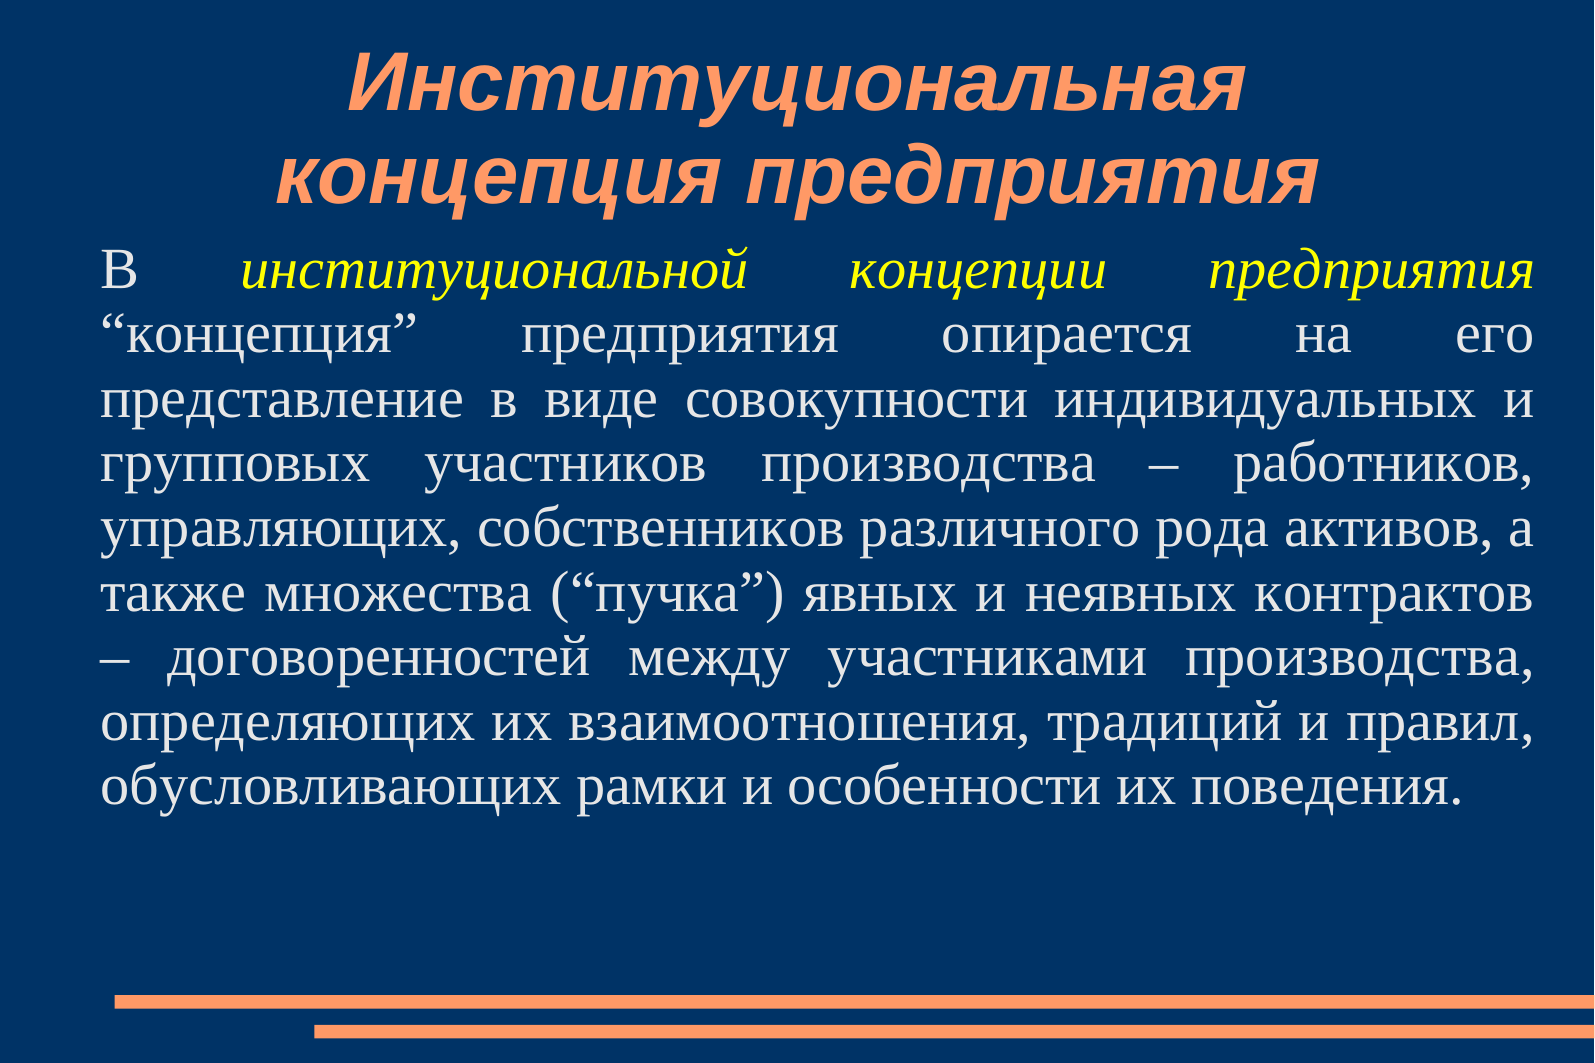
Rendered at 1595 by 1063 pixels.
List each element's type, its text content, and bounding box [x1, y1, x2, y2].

list В институциональной концепции предприятия “концепция” предприятия опирается на его представление в виде совокупности индивидуальных и групповых участников производства – работников, управляющих, собственников различного рода активов, а также множества (“пучка”) явных и неявных контрактов – договоренностей между участниками производства, определяющих их взаимоотношения, традиций и правил, обусловливающих рамки и особенности их поведения. [29, 236, 1536, 931]
title Институциональная концепция предприятия [117, 35, 1479, 222]
